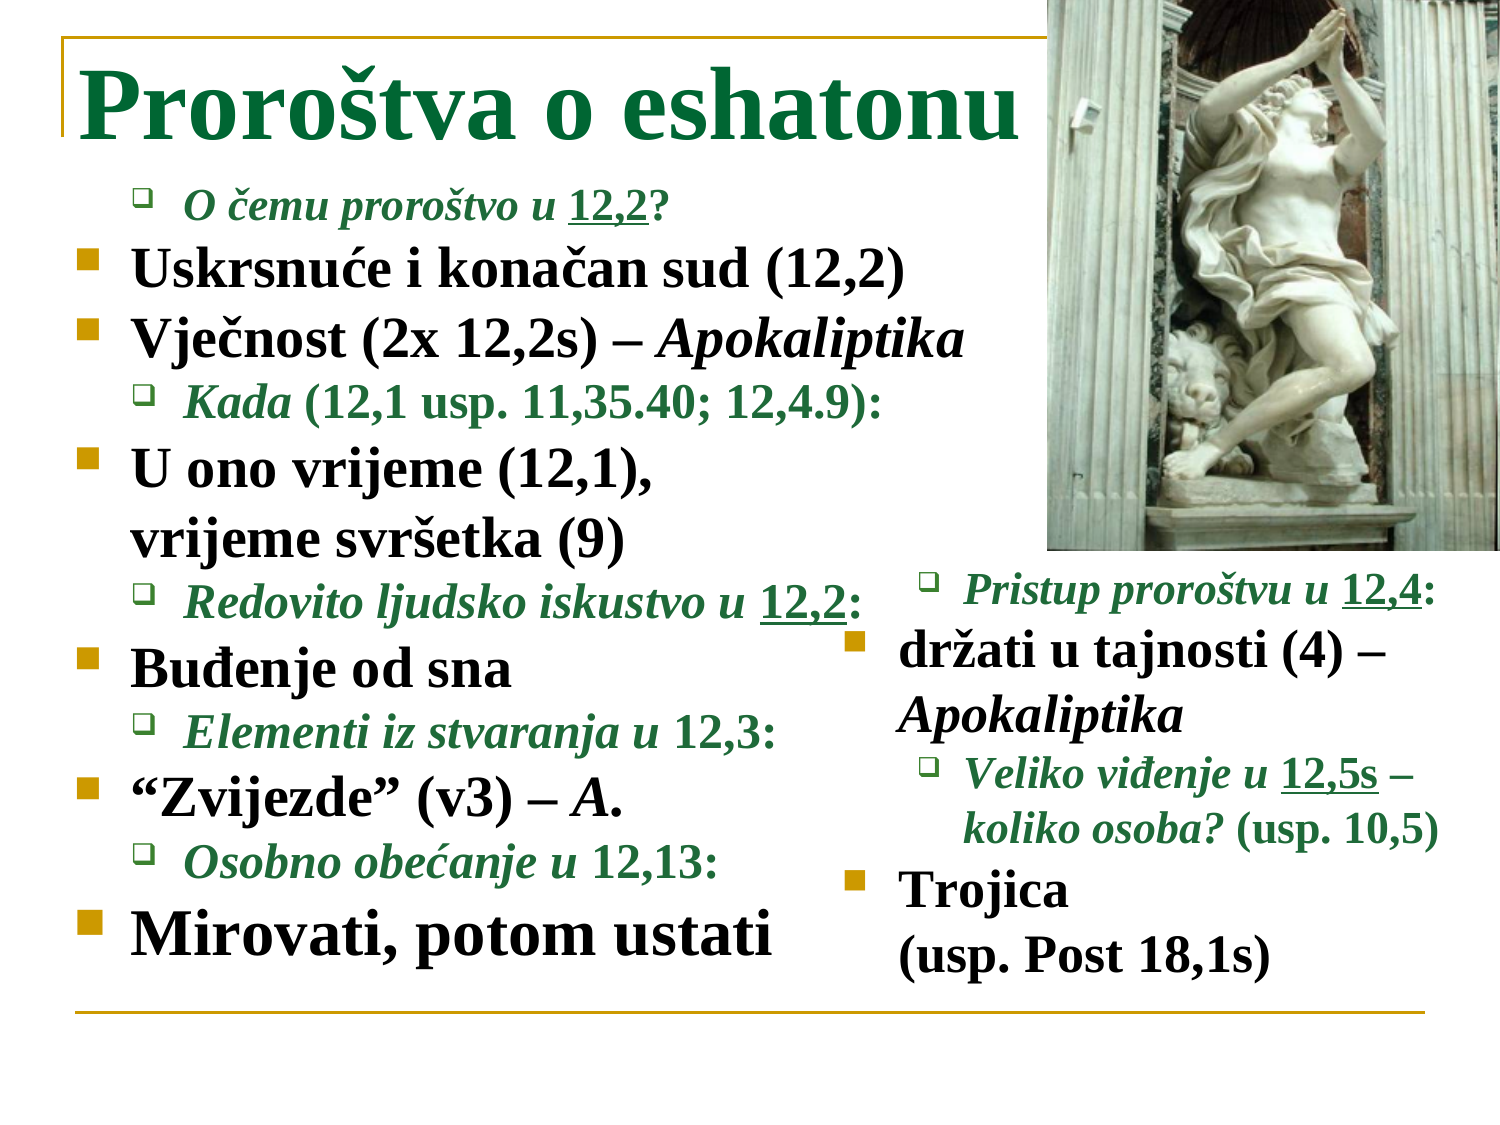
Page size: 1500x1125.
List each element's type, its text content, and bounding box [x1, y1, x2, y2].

picture [1047, 0, 1500, 551]
list Pristup proroštvu u 12,4: držati u tajnosti (4) – Apokaliptika Veliko viđenje u 12,5s – koliko osoba? (usp. 10,5) Trojica (usp. Post 18,1s) [826, 550, 1500, 1006]
title Proroštva o eshatonu [63, 27, 1047, 166]
list O čemu proroštvo u 12,2? Uskrsnuće i konačan sud (12,2) Vječnost (2x 12,2s) – Apokaliptika Kada (12,1 usp. 11,35.40; 12,4.9): U ono vrijeme (12,1), vrijeme svršetka (9) Redovito ljudsko iskustvo u 12,2: Buđenje od sna Elementi iz stvaranja u 12,3: “Zvijezde” (v3) – A. Osobno obećanje u 12,13: Mirovati, potom ustati [59, 166, 1047, 1006]
